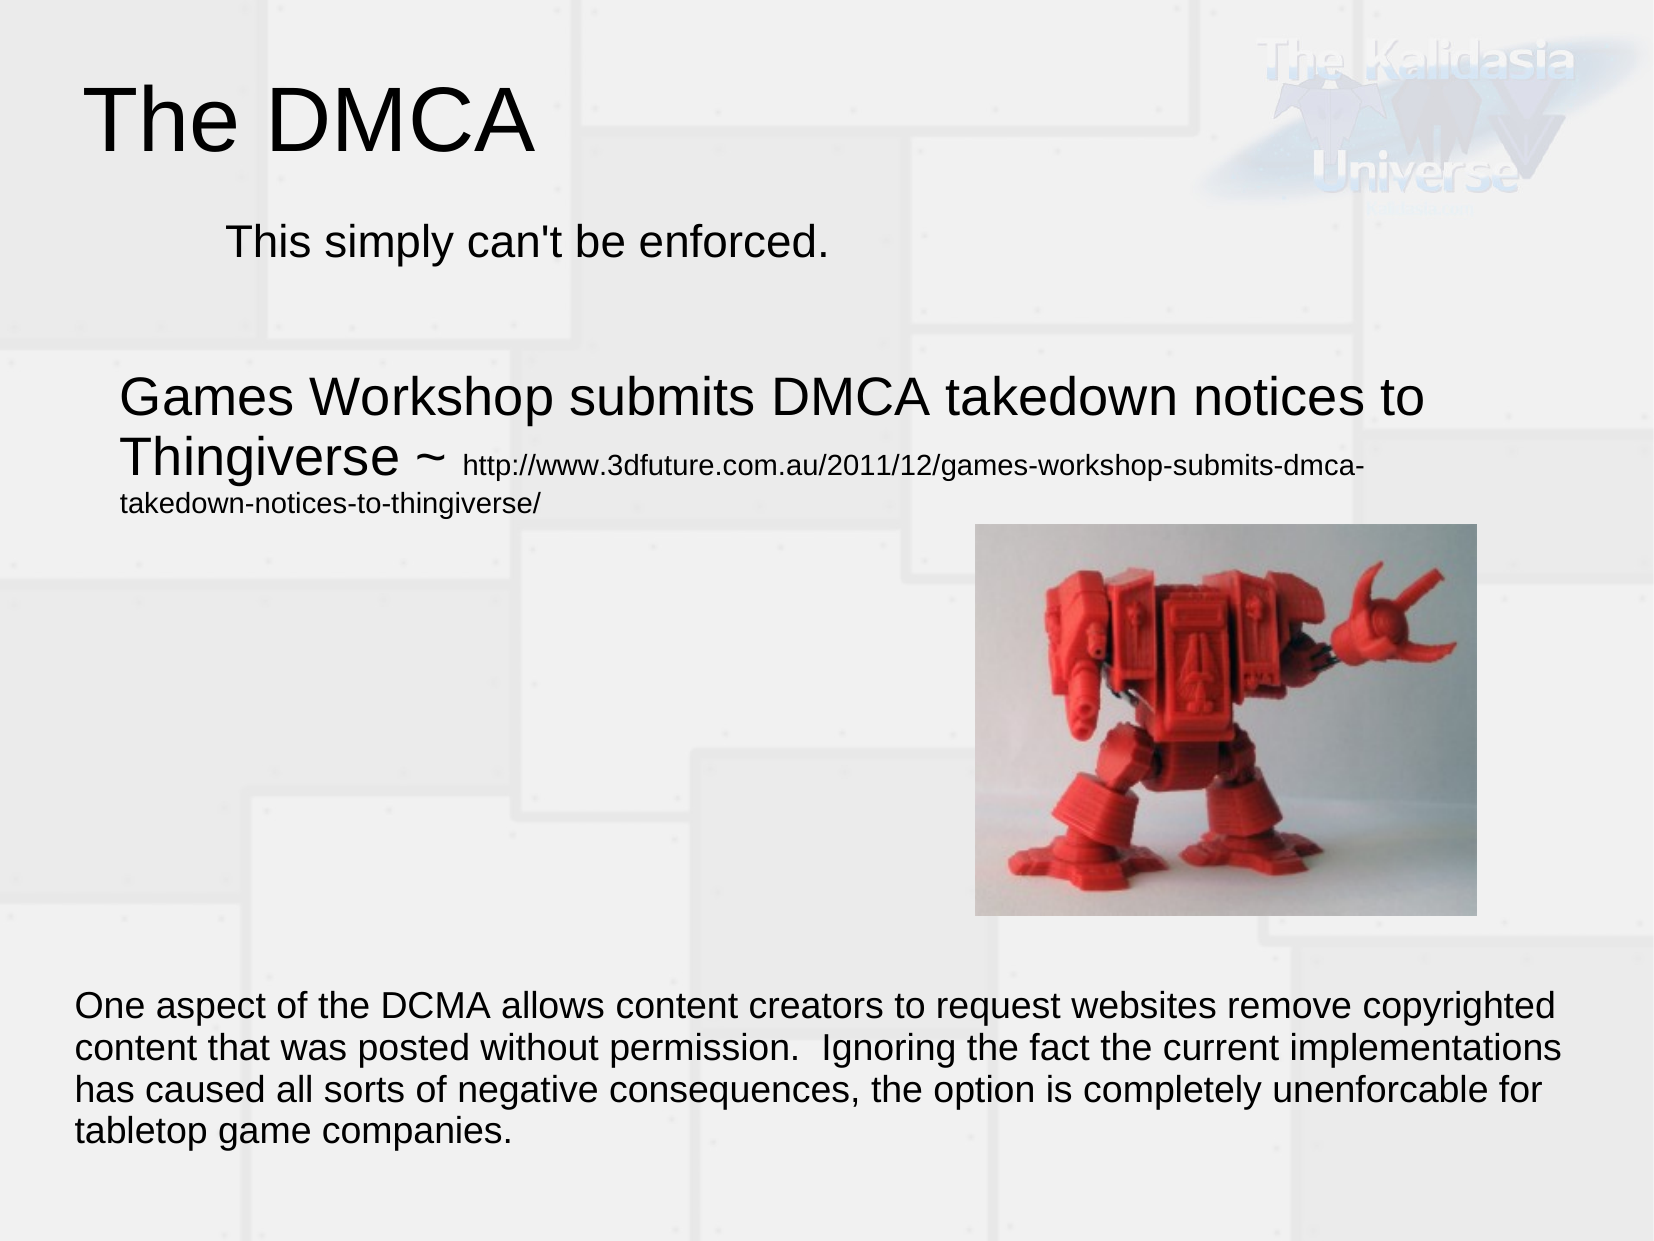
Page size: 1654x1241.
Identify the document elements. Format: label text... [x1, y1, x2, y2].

text_box Games Workshop submits DMCA takedown notices to Thingiverse ~ http://www.3dfuture.com.au/2011/12/games-workshop-submits-dmca-takedown-notices-to-thingiverse/ [104, 359, 1515, 529]
picture [0, 0, 1654, 1241]
title The DMCA [82, 59, 1571, 176]
text_box This simply can't be enforced. [224, 210, 1605, 271]
text_box One aspect of the DCMA allows content creators to request websites remove copyrighted content that was posted without permission. Ignoring the fact the current implementations has caused all sorts of negative consequences, the option is completely unenforcable for tabletop game companies. [59, 975, 1590, 1201]
